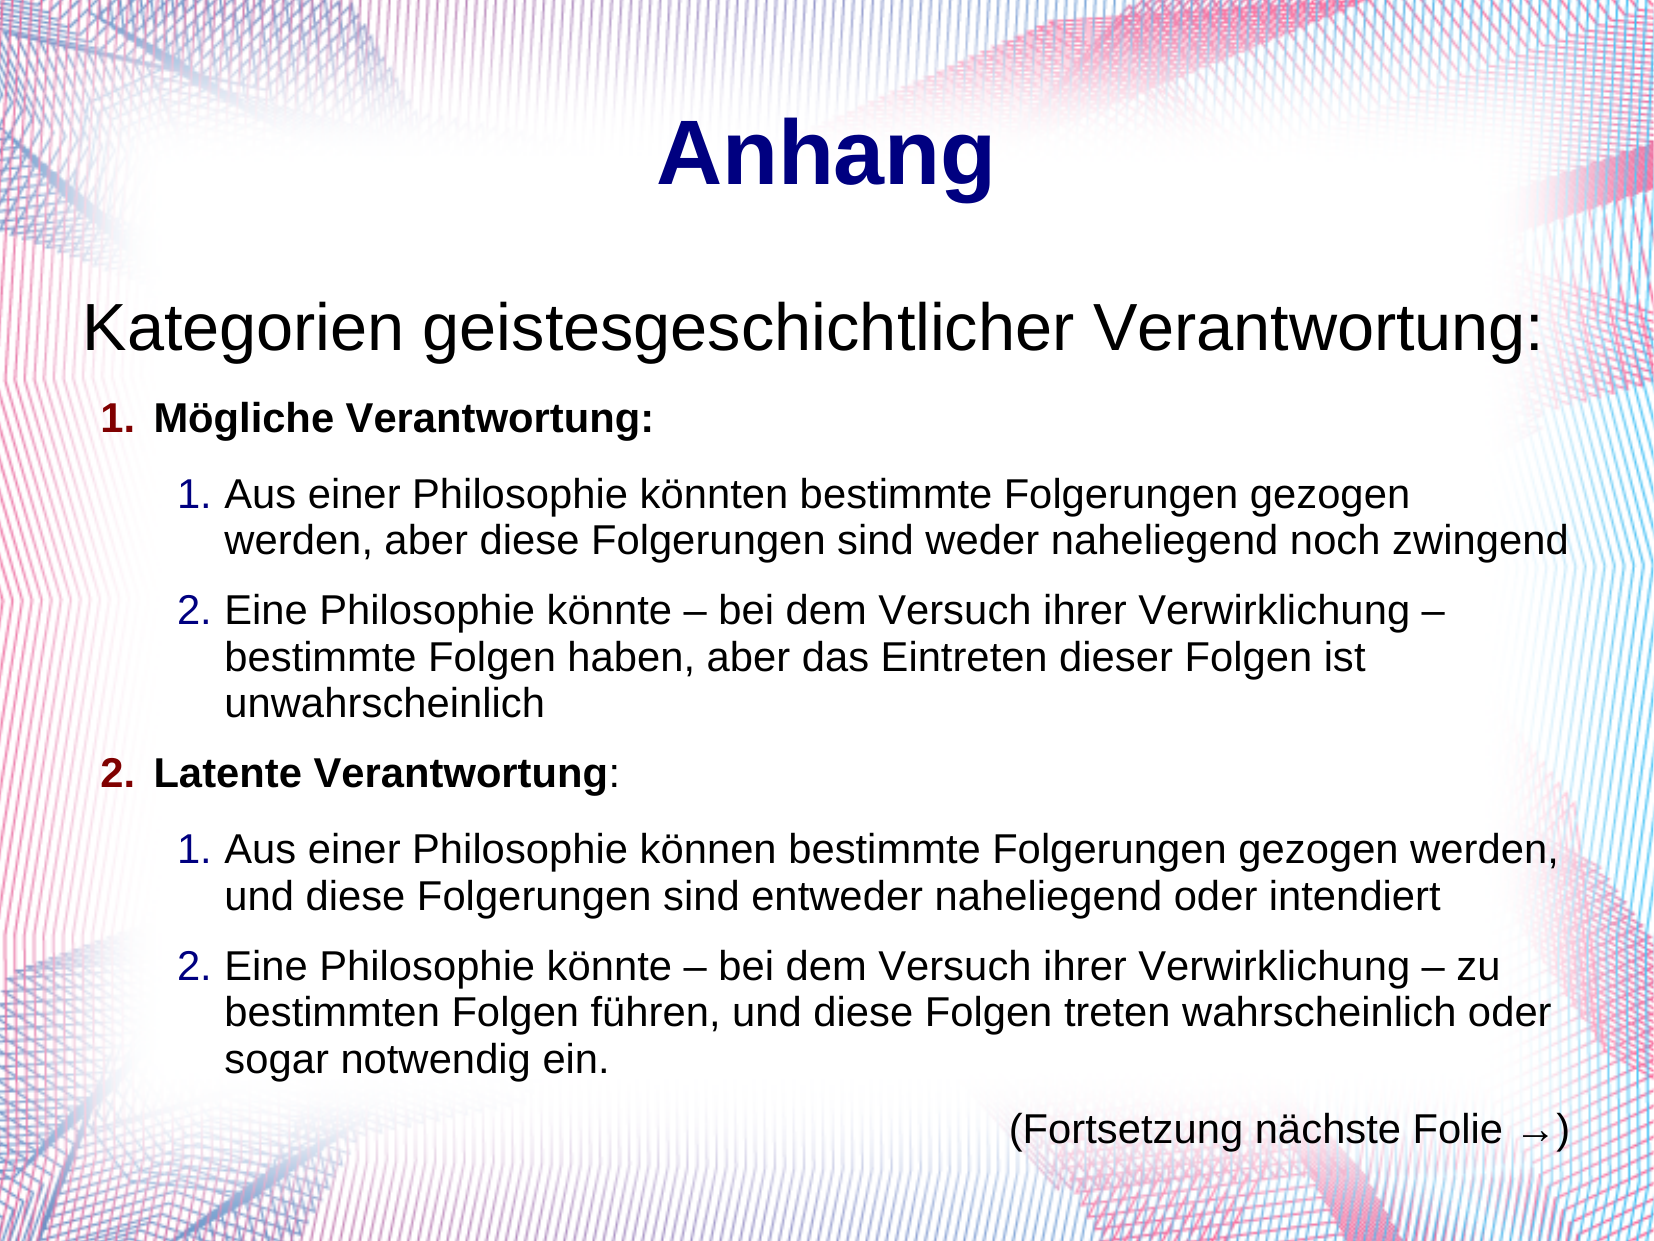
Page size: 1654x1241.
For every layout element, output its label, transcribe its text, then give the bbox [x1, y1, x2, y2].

title Anhang [82, 49, 1571, 257]
picture [0, 0, 1654, 1241]
list Kategorien geistesgeschichtlicher Verantwortung: Mögliche Verantwortung: Aus einer Philosophie könnten bestimmte Folgerungen gezogen werden, aber diese Folgerungen sind weder naheliegend noch zwingend Eine Philosophie könnte – bei dem Versuch ihrer Verwirklichung – bestimmte Folgen haben, aber das Eintreten dieser Folgen ist unwahrscheinlich Latente Verantwortung: Aus einer Philosophie können bestimmte Folgerungen gezogen werden, und diese Folgerungen sind entweder naheliegend oder intendiert Eine Philosophie könnte – bei dem Versuch ihrer Verwirklichung – zu bestimmten Folgen führen, und diese Folgen treten wahrscheinlich oder sogar notwendig ein. (Fortsetzung nächste Folie →) [82, 290, 1571, 1153]
